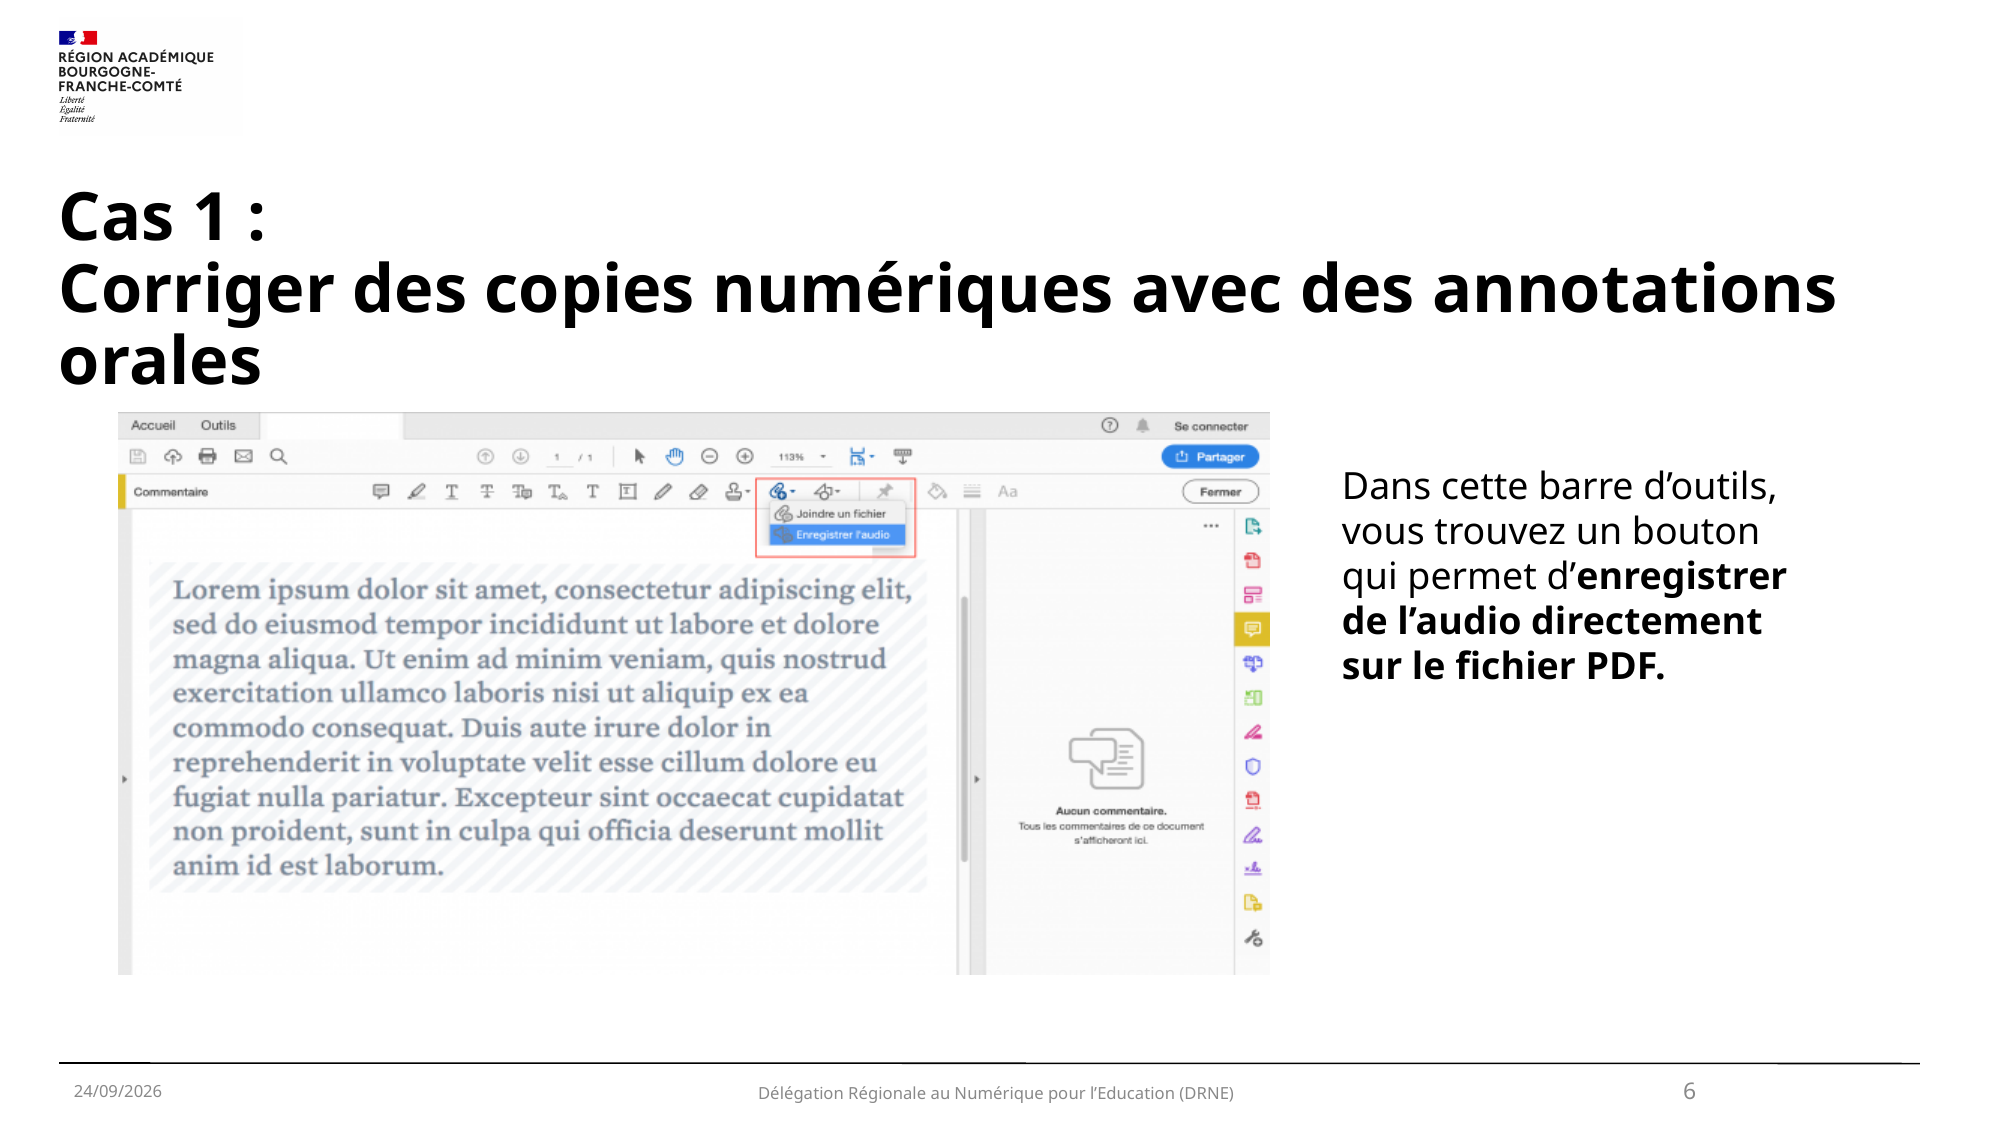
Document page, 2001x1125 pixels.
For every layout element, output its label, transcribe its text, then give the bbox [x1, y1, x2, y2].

text_box Dans cette barre d’outils, vous trouvez un bouton qui permet d’enregistrer de l’audio directement sur le fichier PDF. [1327, 454, 1831, 945]
picture [118, 412, 1270, 975]
text_box 29/10/2024 [59, 1062, 295, 1122]
text_box 6 [1683, 1062, 1919, 1122]
title Cas 1 : Corriger des copies numériques avec des annotations orales [59, 183, 1919, 331]
text_box Délégation Régionale au Numérique pour l’Education (DRNE) [546, 1063, 1432, 1123]
